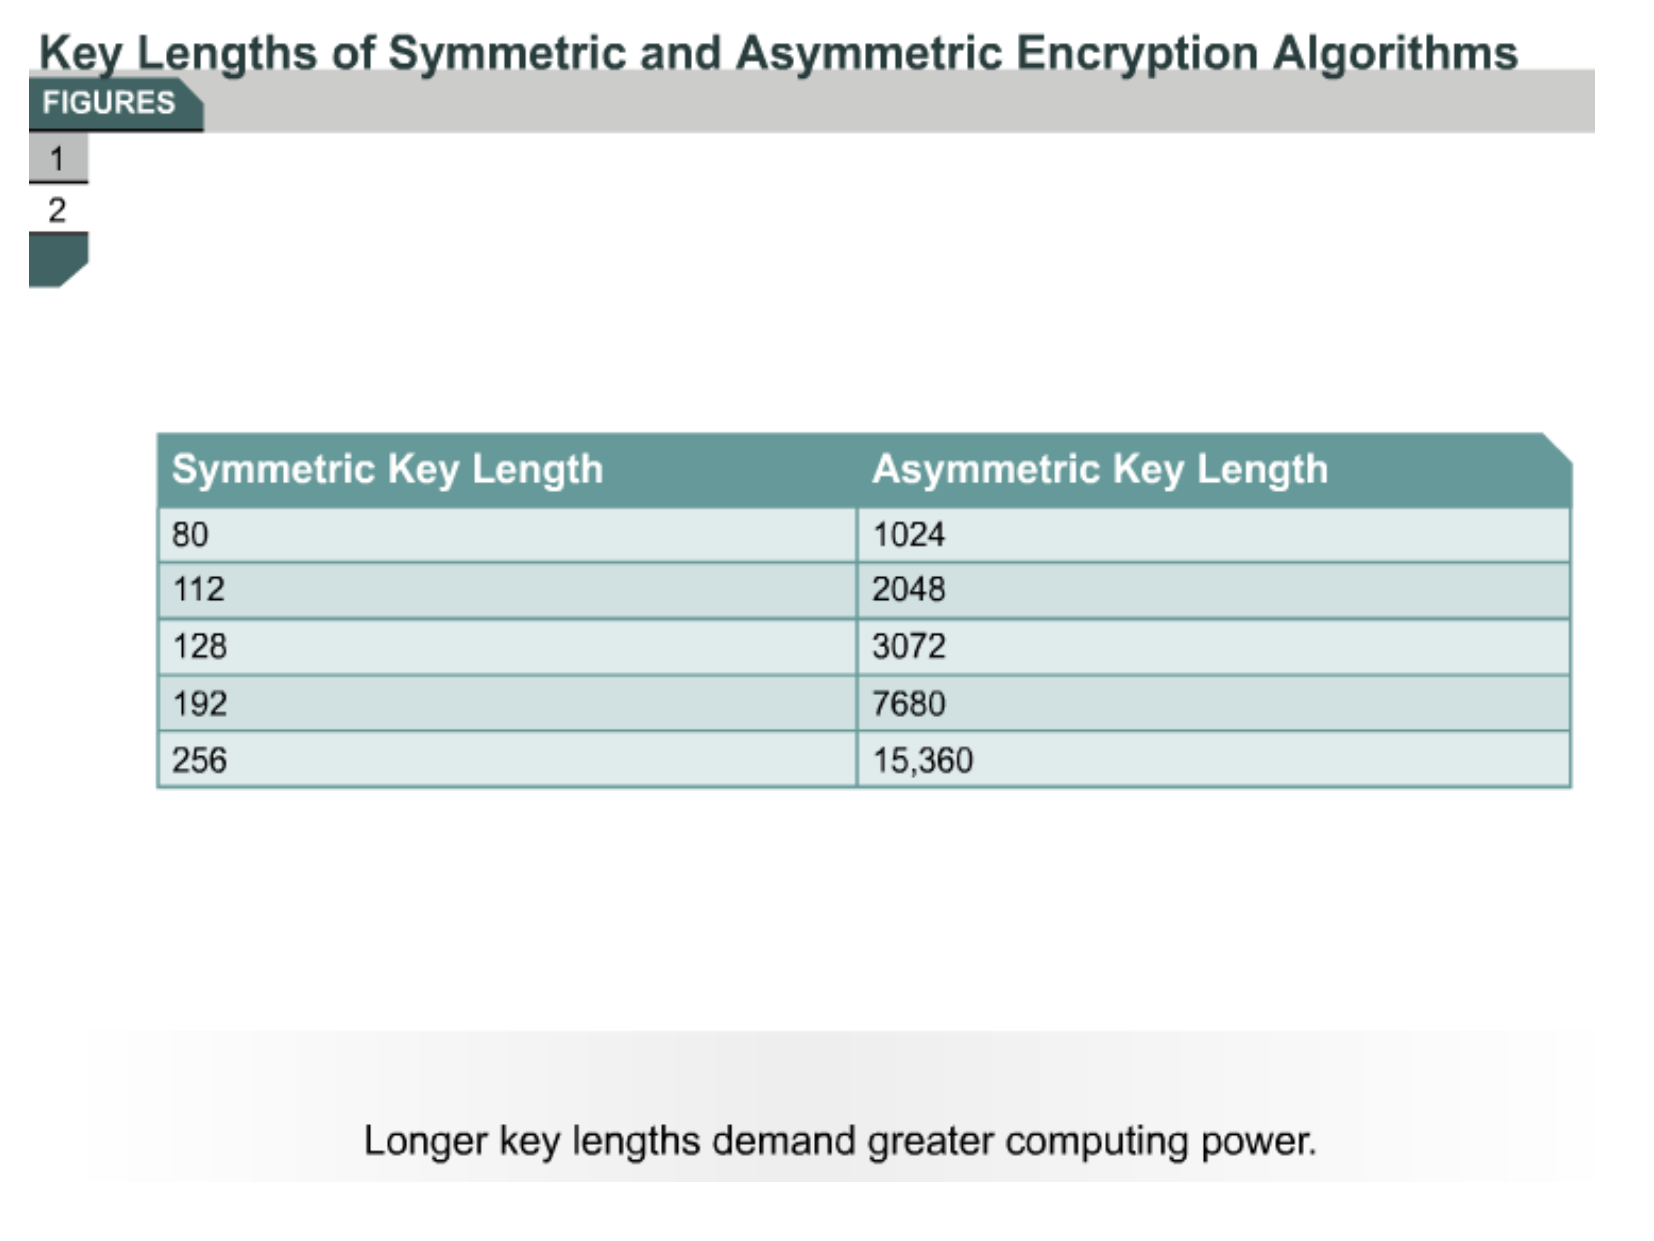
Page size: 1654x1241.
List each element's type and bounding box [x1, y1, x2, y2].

picture [29, 29, 1595, 1182]
